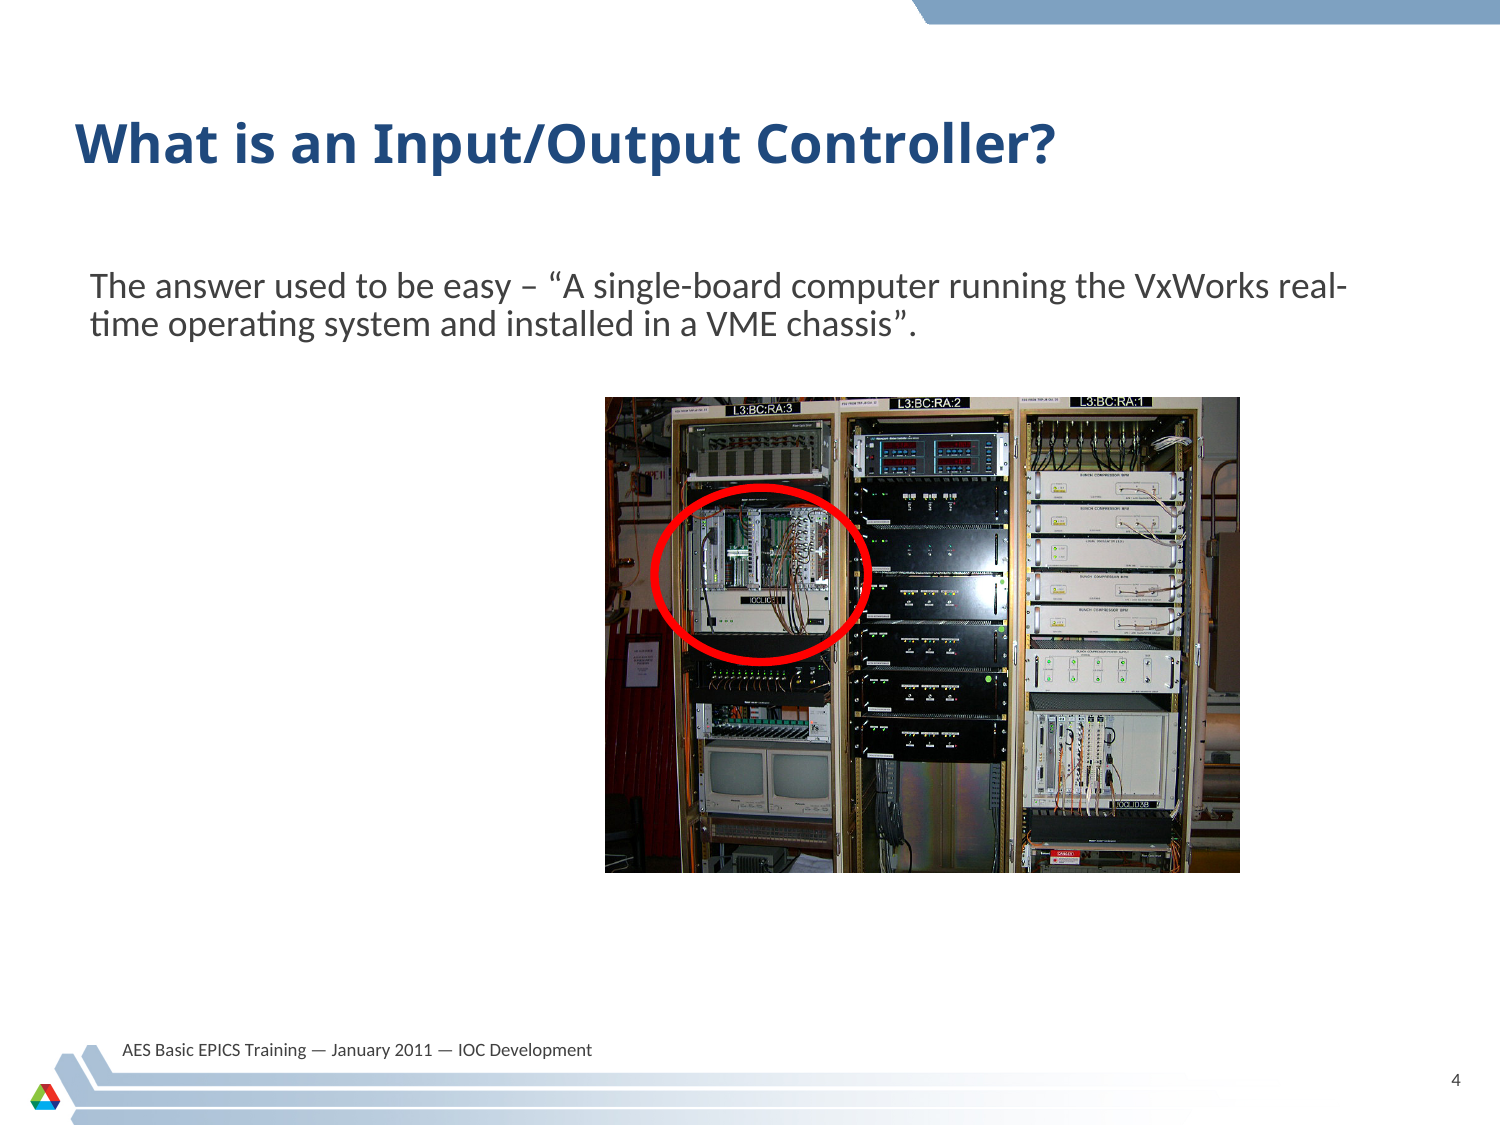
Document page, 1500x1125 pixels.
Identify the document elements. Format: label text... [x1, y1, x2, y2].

title What is an Input/Output Controller? [75, 111, 1426, 175]
picture [605, 397, 1240, 873]
picture [0, 0, 1500, 26]
picture [0, 1037, 1500, 1125]
list The answer used to be easy – “A single-board computer running the VxWorks real-time operating system and installed in a VME chassis”. [75, 262, 1426, 1021]
text_box [654, 487, 869, 663]
